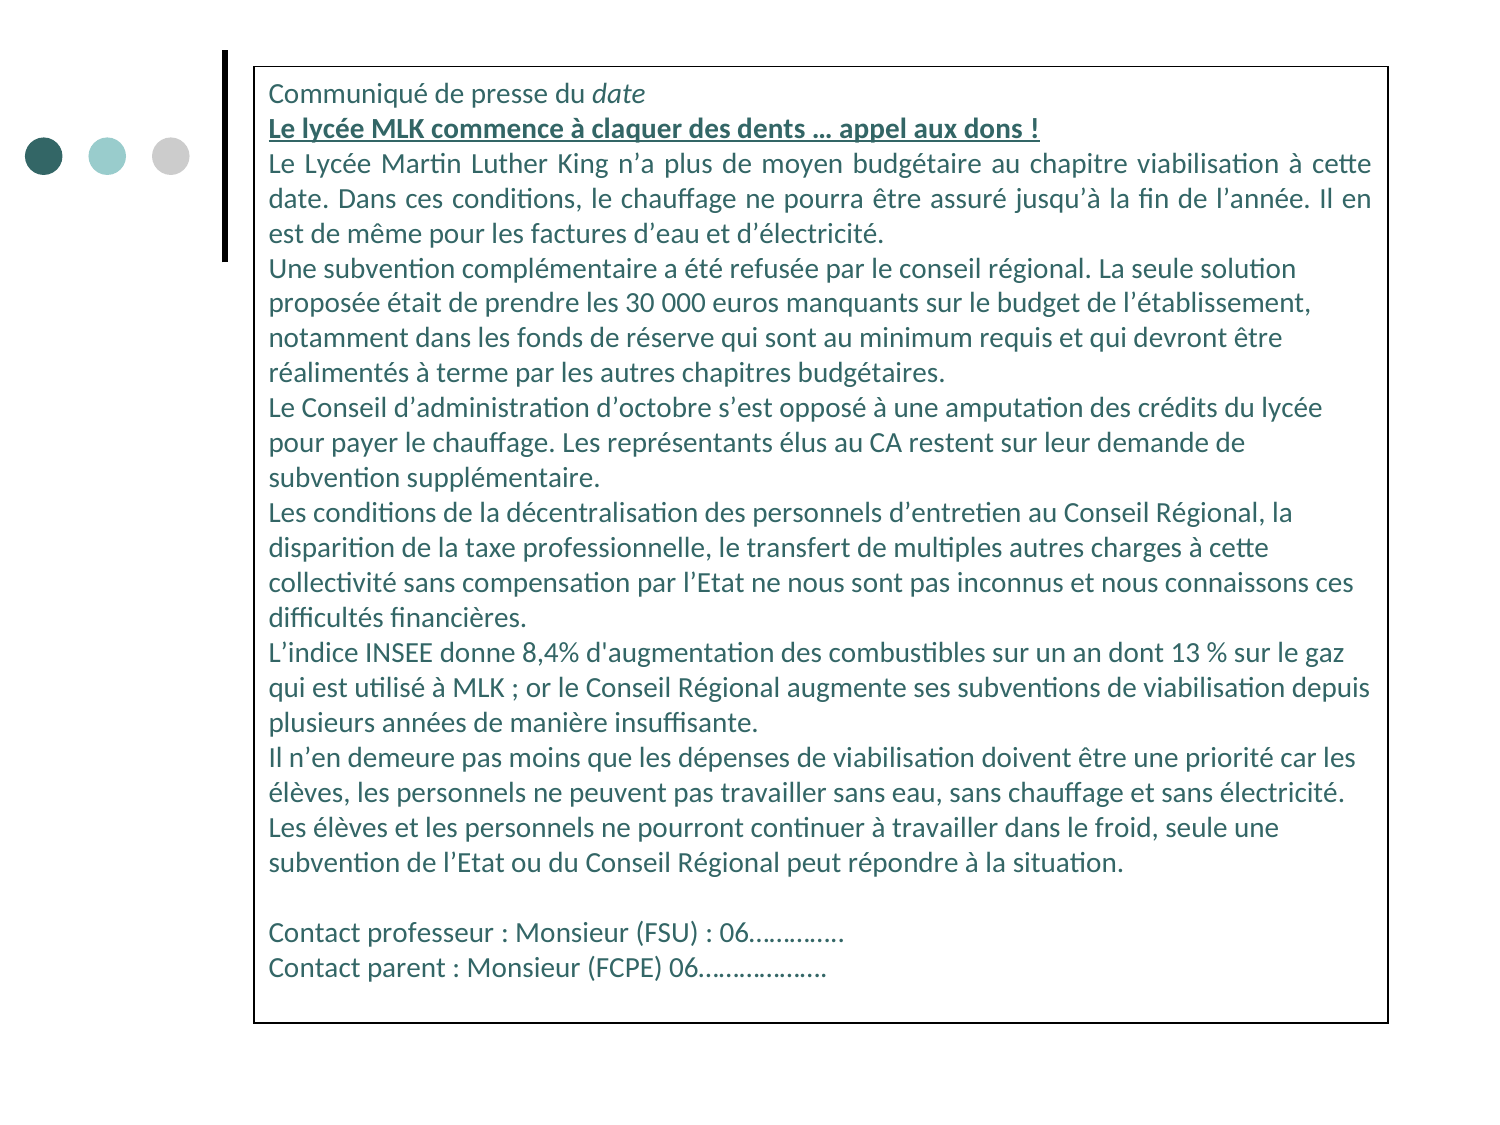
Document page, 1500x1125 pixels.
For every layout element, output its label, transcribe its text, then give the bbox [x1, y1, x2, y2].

text_box Communiqué de presse du date Le lycée MLK commence à claquer des dents … appel aux dons ! Le Lycée Martin Luther King n’a plus de moyen budgétaire au chapitre viabilisation à cette date. Dans ces conditions, le chauffage ne pourra être assuré jusqu’à la fin de l’année. Il en est de même pour les factures d’eau et d’électricité. Une subvention complémentaire a été refusée par le conseil régional. La seule solution proposée était de prendre les 30 000 euros manquants sur le budget de l’établissement, notamment dans les fonds de réserve qui sont au minimum requis et qui devront être réalimentés à terme par les autres chapitres budgétaires. Le Conseil d’administration d’octobre s’est opposé à une amputation des crédits du lycée pour payer le chauffage. Les représentants élus au CA restent sur leur demande de subvention supplémentaire. Les conditions de la décentralisation des personnels d’entretien au Conseil Régional, la disparition de la taxe professionnelle, le transfert de multiples autres charges à cette collectivité sans compensation par l’Etat ne nous sont pas inconnus et nous connaissons ces difficultés financières. L’indice INSEE donne 8,4% d'augmentation des combustibles sur un an dont 13 % sur le gaz qui est utilisé à MLK ; or le Conseil Régional augmente ses subventions de viabilisation depuis plusieurs années de manière insuffisante. Il n’en demeure pas moins que les dépenses de viabilisation doivent être une priorité car les élèves, les personnels ne peuvent pas travailler sans eau, sans chauffage et sans électricité. Les élèves et les personnels ne pourront continuer à travailler dans le froid, seule une subvention de l’Etat ou du Conseil Régional peut répondre à la situation. Contact professeur : Monsieur (FSU) : 06………….. Contact parent : Monsieur (FCPE) 06………………. [253, 66, 1388, 1024]
